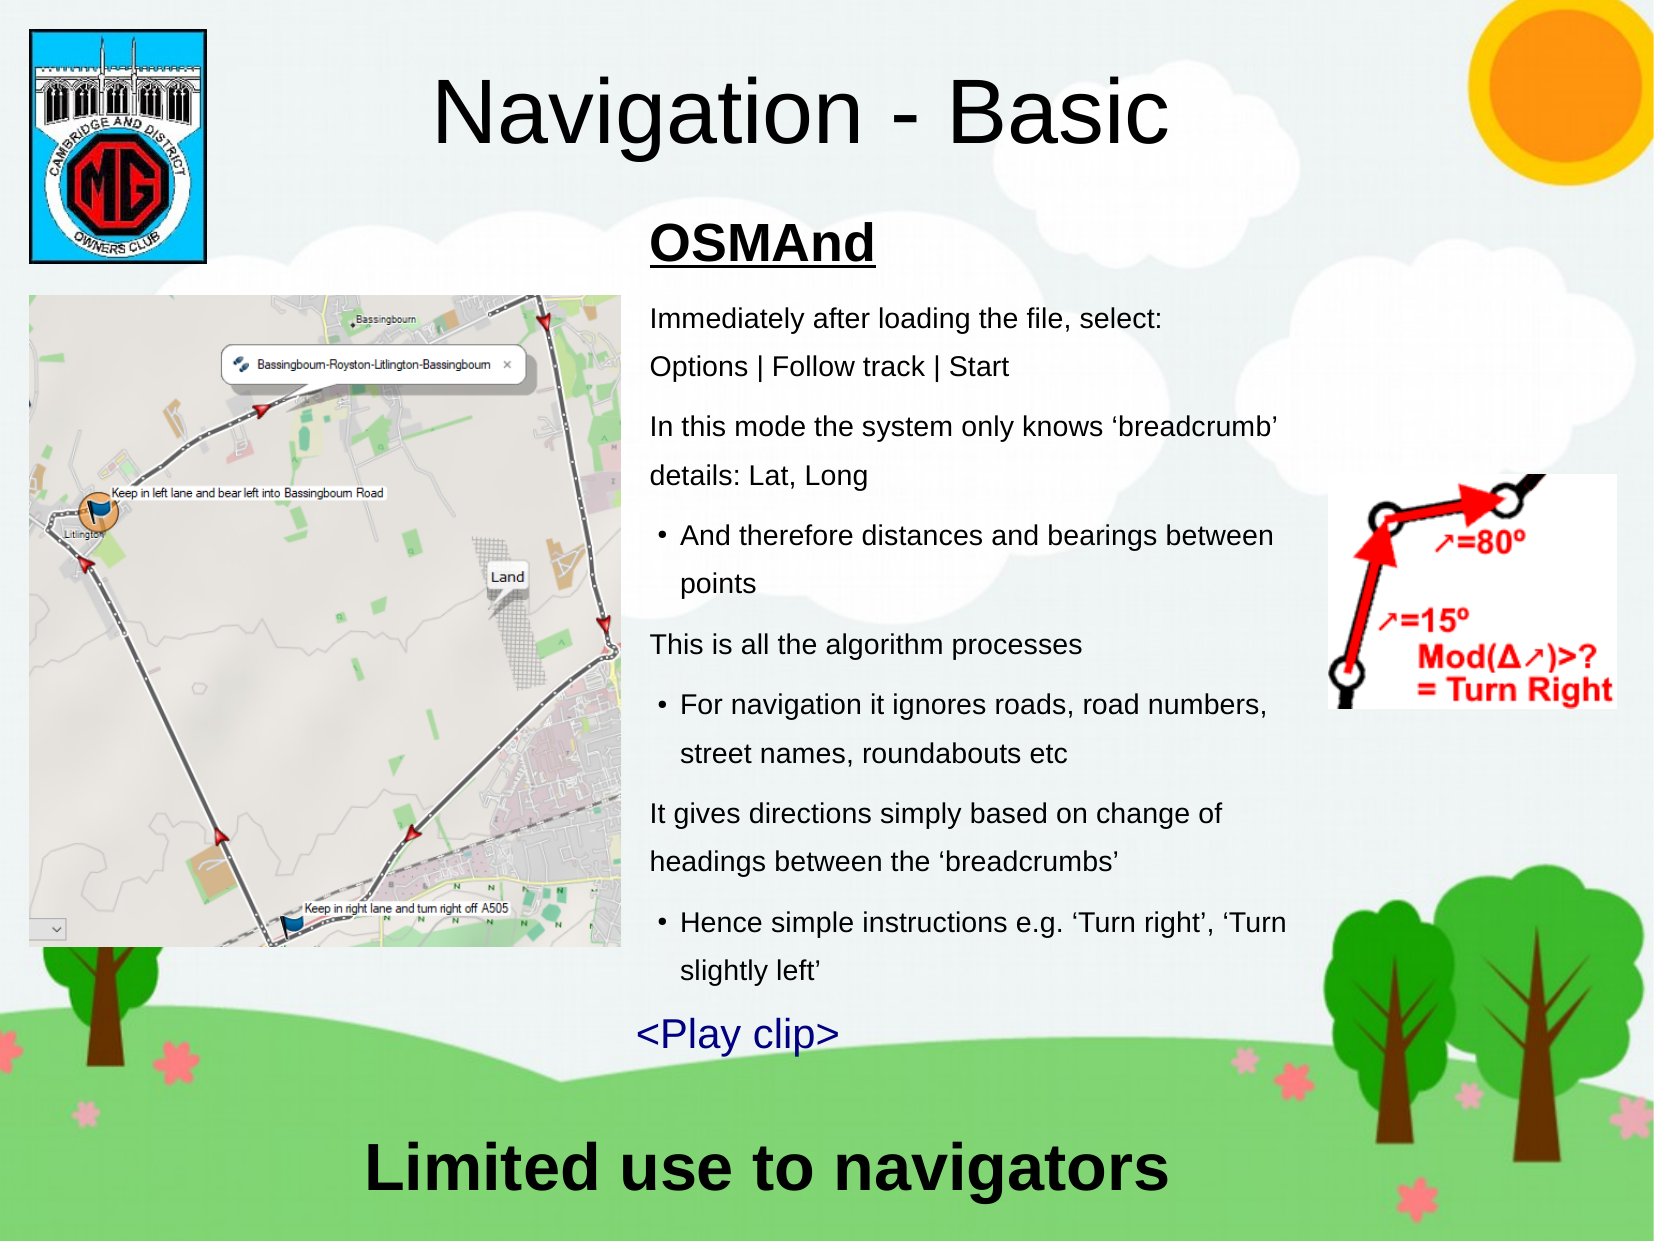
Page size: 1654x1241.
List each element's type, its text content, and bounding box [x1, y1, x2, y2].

title Navigation - Basic [245, 0, 1359, 223]
text_box <Play clip> [442, 1003, 1034, 1093]
list OSMAnd Immediately after loading the file, select: Options | Follow track | Start In this mode the system only knows ‘breadcrumb’ details: Lat, Long And therefore distances and bearings between points This is all the algorithm processes For navigation it ignores roads, road numbers, street names, roundabouts etc It gives directions simply based on change of headings between the ‘breadcrumbs’ Hence simple instructions e.g. ‘Turn right’, ‘Turn slightly left’ [649, 183, 1300, 1004]
list Limited use to navigators [324, 1092, 1211, 1211]
picture [0, 0, 1654, 1241]
